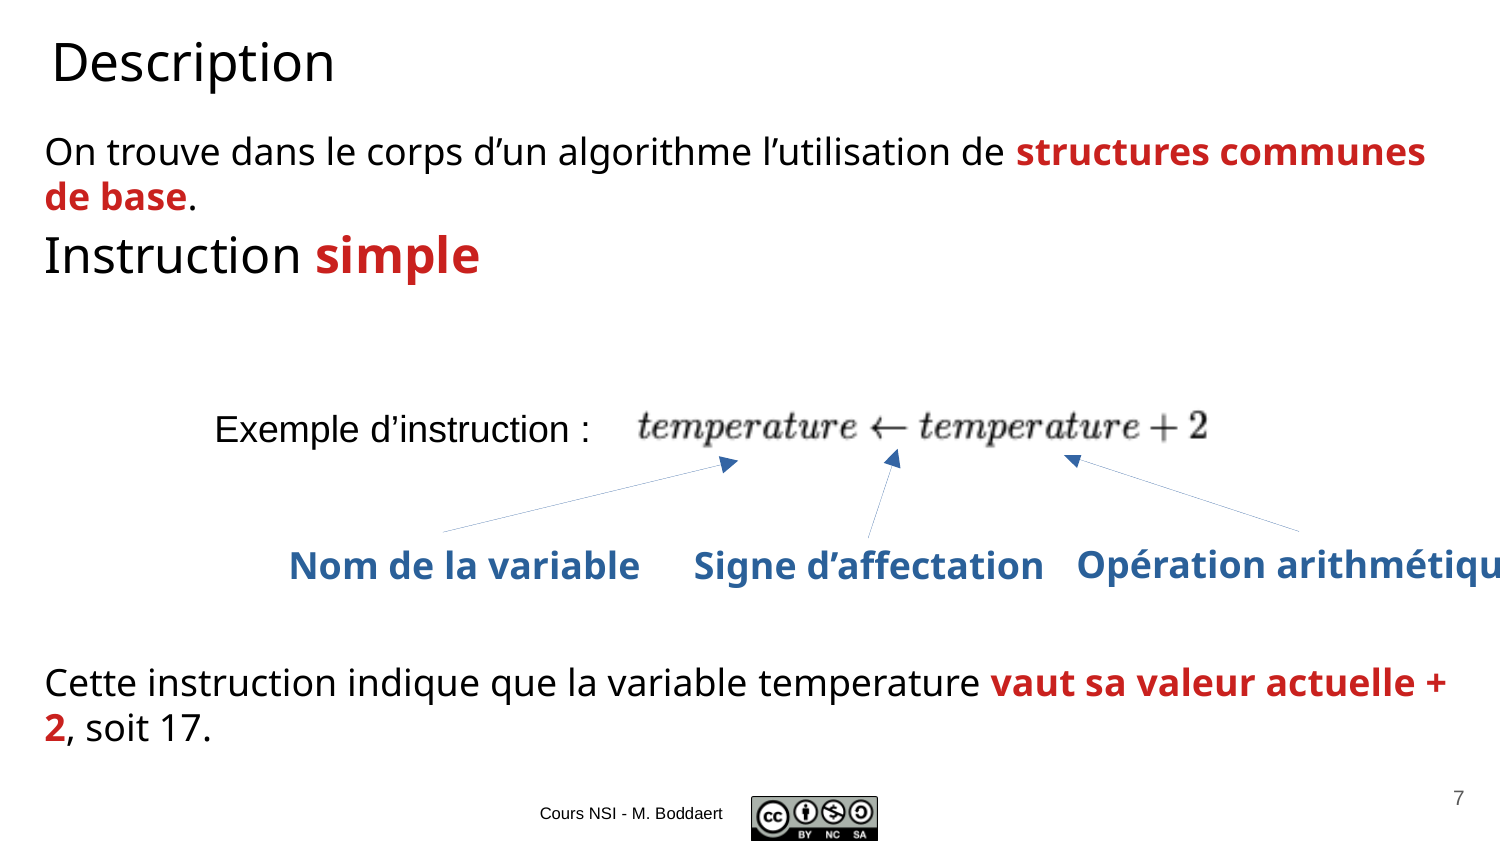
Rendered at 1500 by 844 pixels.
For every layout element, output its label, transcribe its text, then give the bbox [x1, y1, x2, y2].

text_box Signe d’affectation [679, 532, 1042, 591]
picture [626, 400, 1218, 455]
picture [751, 796, 878, 841]
title Description [51, 13, 1449, 108]
text_box Cette instruction indique que la variable temperature vaut sa valeur actuelle + 2, soit 17. [29, 651, 1477, 709]
text_box Nom de la variable [273, 532, 632, 591]
slide_number <numéro> [1389, 764, 1480, 830]
text_box Opération arithmétique [1061, 531, 1500, 590]
text_box Instruction simple [29, 212, 473, 296]
text_box On trouve dans le corps d’un algorithme l’utilisation de structures communes de base. [29, 120, 1477, 178]
text_box Exemple d’instruction : [199, 401, 636, 460]
